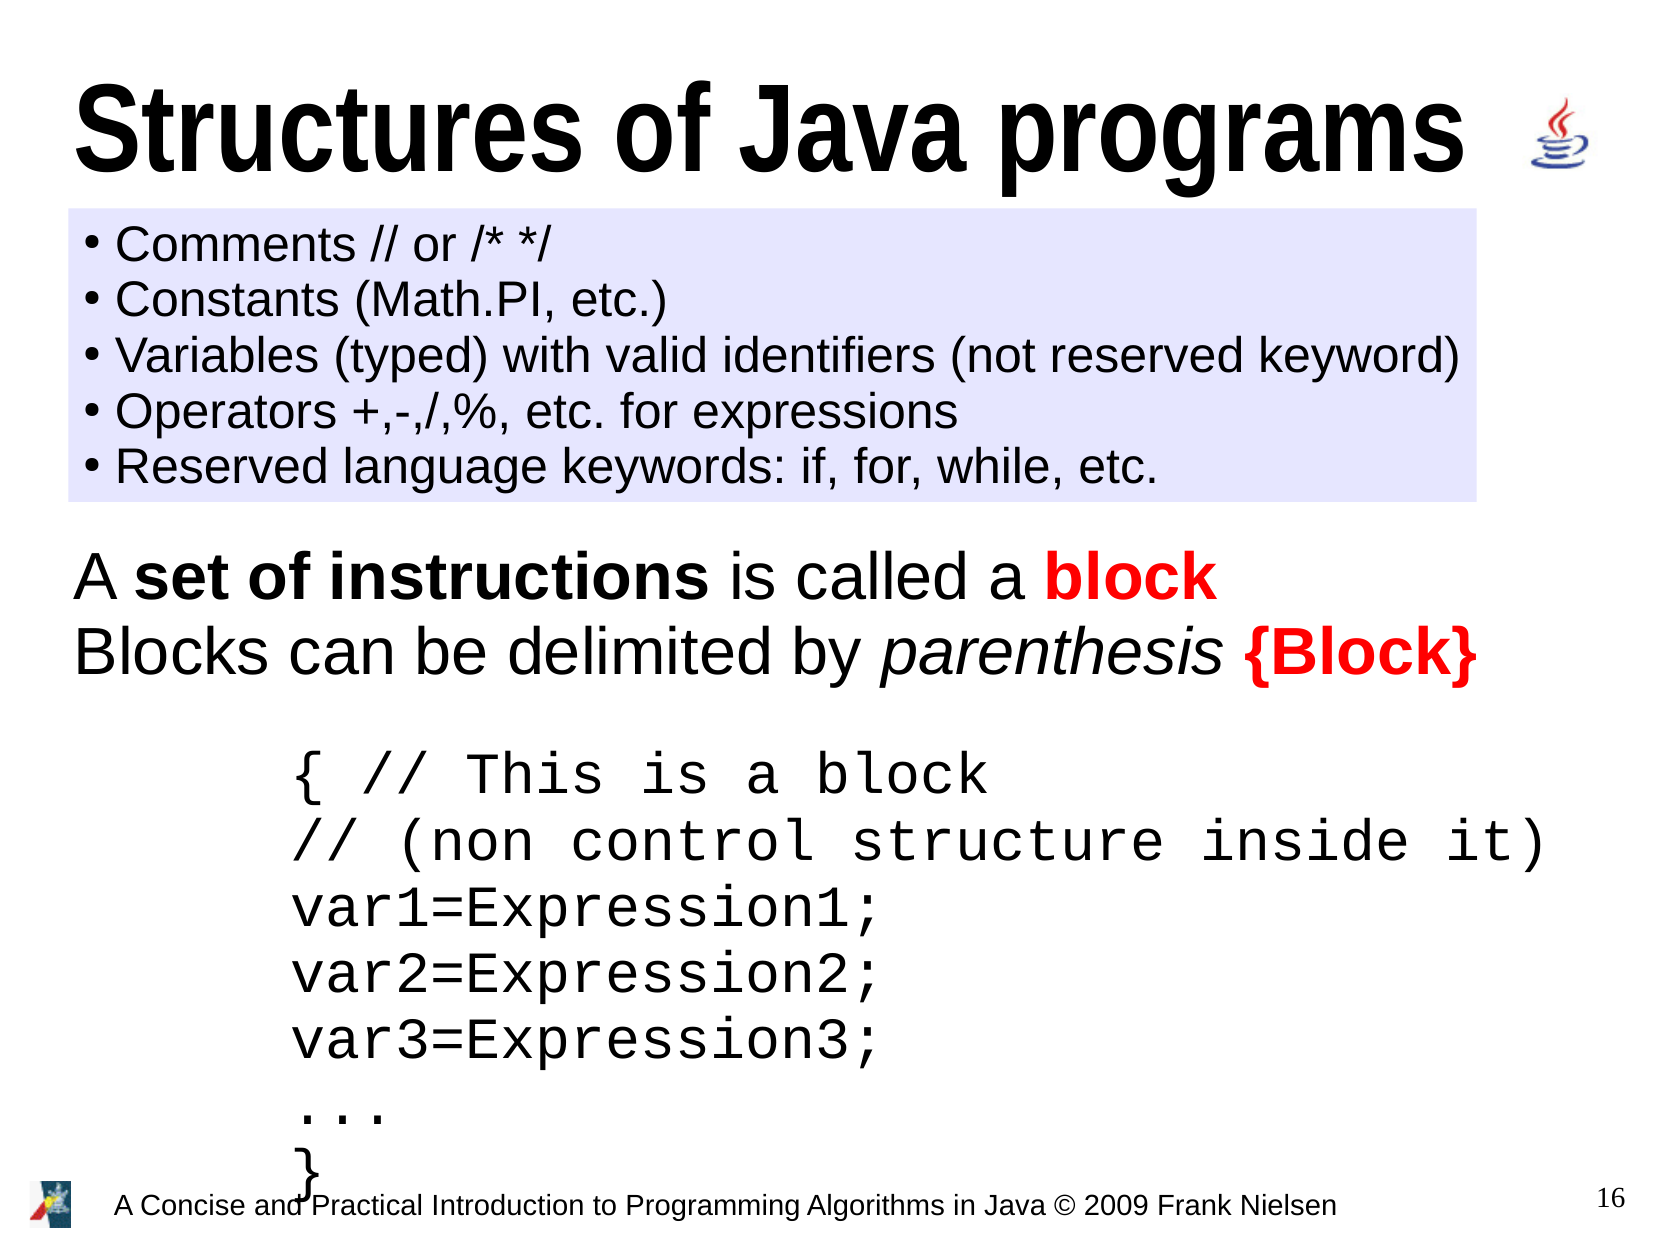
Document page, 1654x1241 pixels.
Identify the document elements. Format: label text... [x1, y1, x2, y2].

picture [29, 1181, 71, 1228]
text_box { // This is a block // (non control structure inside it) var1=Expression1; var2=Expression2; var3=Expression3; ... } [275, 738, 1565, 1193]
text_box A set of instructions is called a block Blocks can be delimited by parenthesis {Block} [59, 531, 1493, 696]
picture [1522, 93, 1601, 172]
text_box Structures of Java programs [59, 47, 1512, 205]
text_box Comments // or /* */ Constants (Math.PI, etc.) Variables (typed) with valid identifiers (not reserved keyword) Operators +,-,/,%, etc. for expressions Reserved language keywords: if, for, while, etc. [68, 208, 1477, 502]
